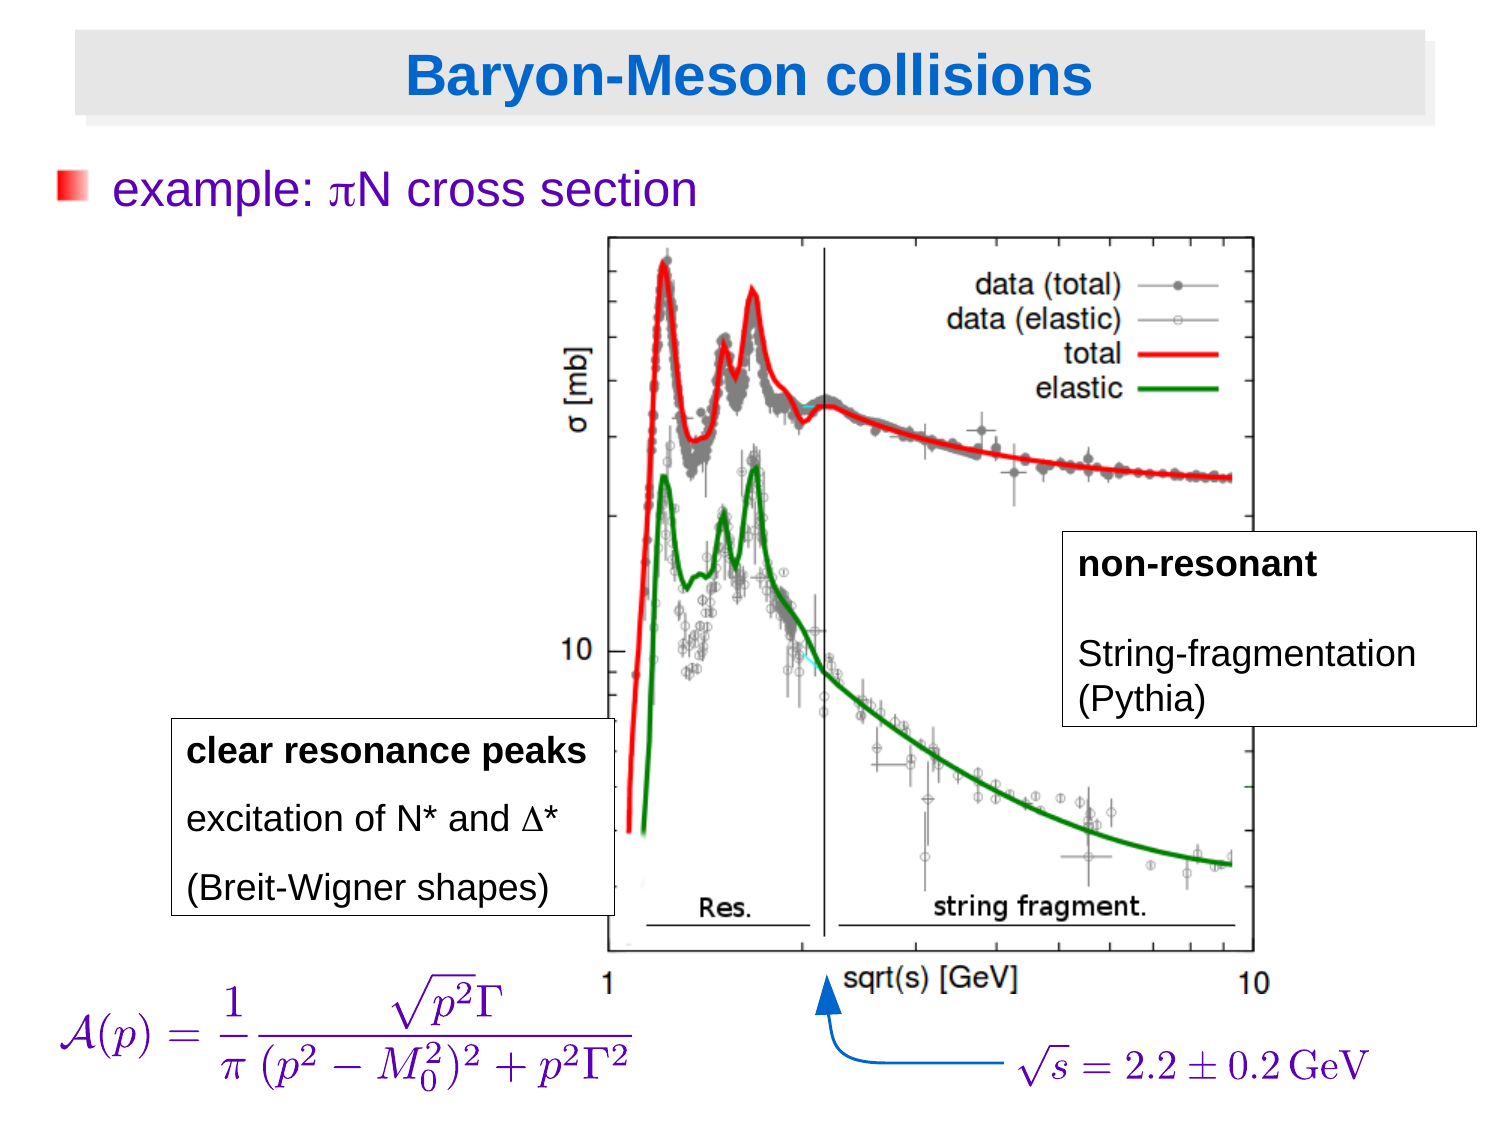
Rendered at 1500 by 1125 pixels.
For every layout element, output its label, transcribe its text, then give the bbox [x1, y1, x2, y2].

title Baryon-Meson collisions [75, 29, 1426, 116]
picture [561, 236, 1270, 994]
text_box non-resonant String-fragmentation (Pythia) [1062, 531, 1477, 727]
text_box clear resonance peaks excitation of N* and D* (Breit-Wigner shapes) [171, 718, 615, 916]
list example: pN cross section [41, 148, 1459, 1093]
text_box [1015, 1045, 1371, 1087]
